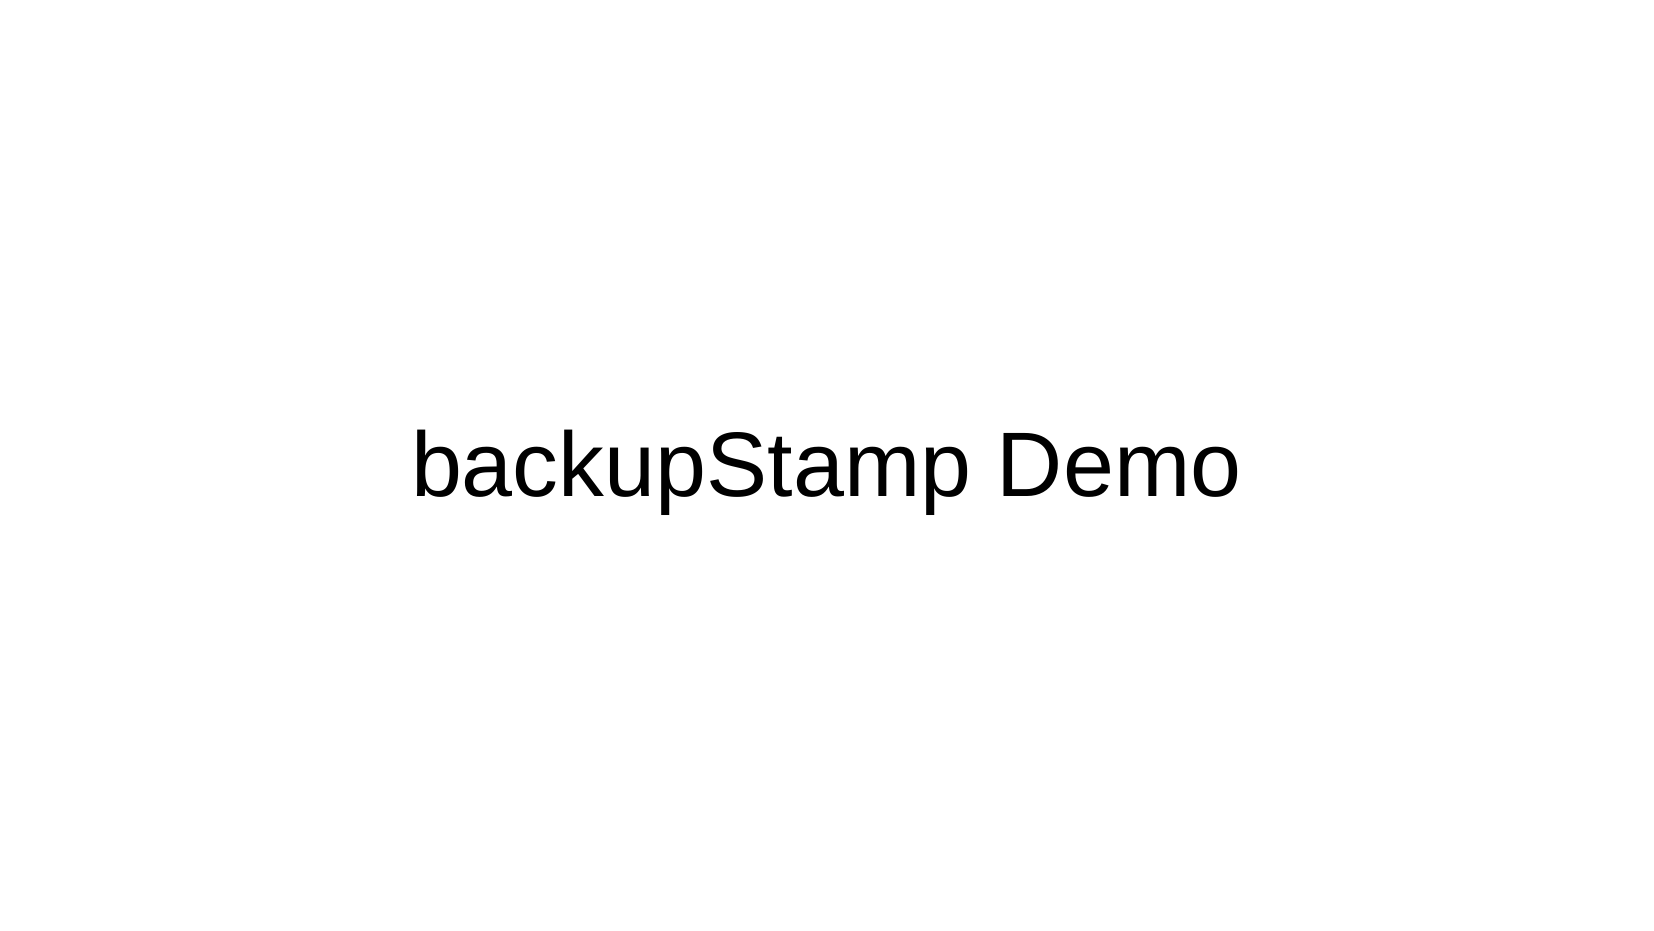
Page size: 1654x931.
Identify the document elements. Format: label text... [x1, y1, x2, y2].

title backupStamp Demo [82, 387, 1571, 543]
